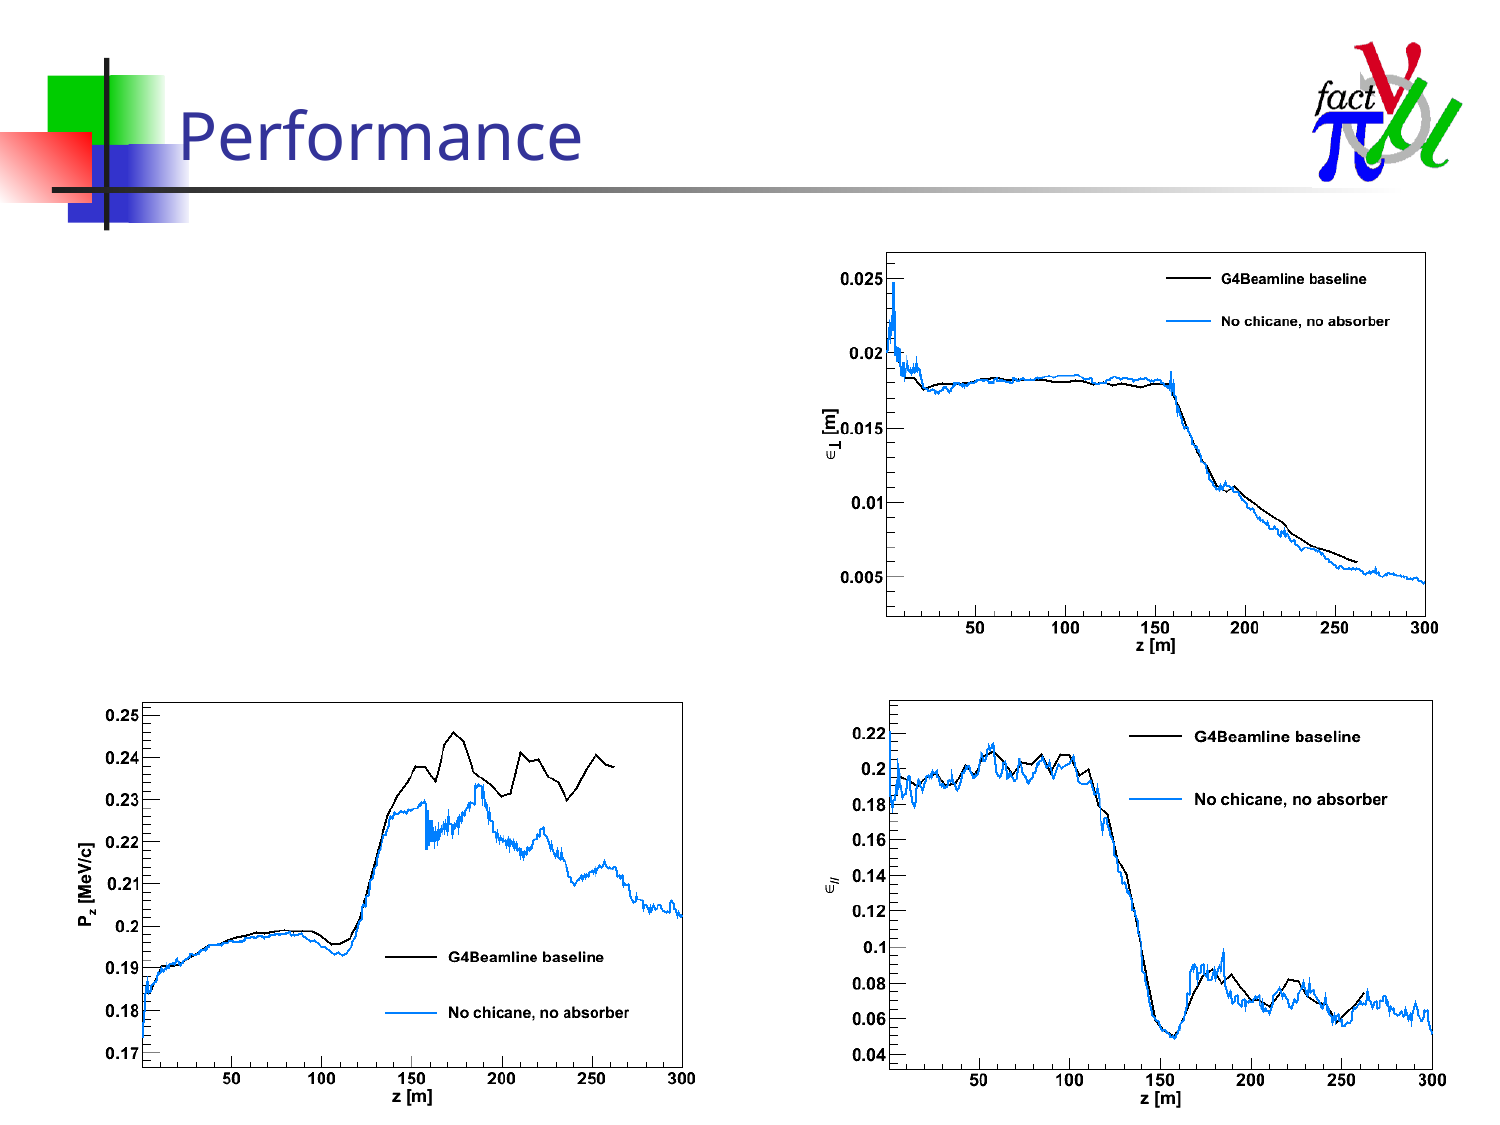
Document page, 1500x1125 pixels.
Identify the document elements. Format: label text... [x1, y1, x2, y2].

picture [819, 206, 1500, 1115]
picture [75, 656, 749, 1113]
picture [1441, 41, 1463, 188]
title Performance [162, 0, 1441, 188]
